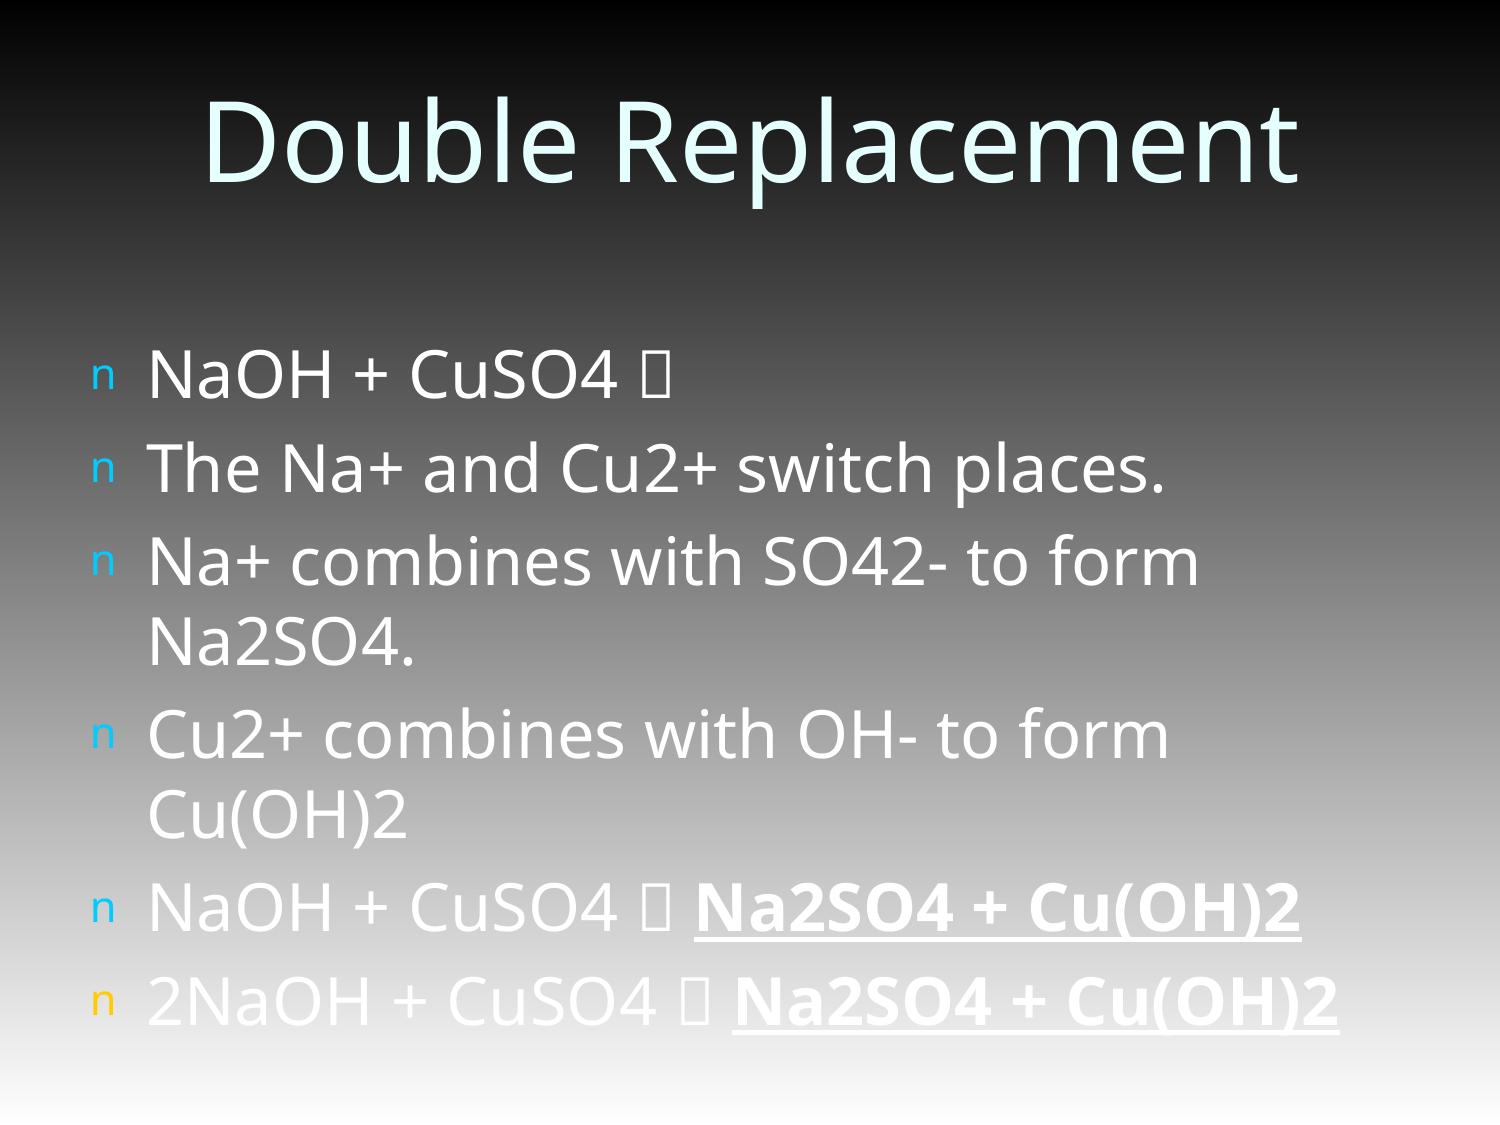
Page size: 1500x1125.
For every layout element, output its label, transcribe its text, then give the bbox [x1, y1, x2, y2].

list NaOH + CuSO4  The Na+ and Cu2+ switch places. Na+ combines with SO42- to form Na2SO4. Cu2+ combines with OH- to form Cu(OH)2 NaOH + CuSO4  Na2SO4 + Cu(OH)2 2NaOH + CuSO4  Na2SO4 + Cu(OH)2 [75, 324, 1425, 1000]
title Double Replacement [75, 62, 1425, 288]
